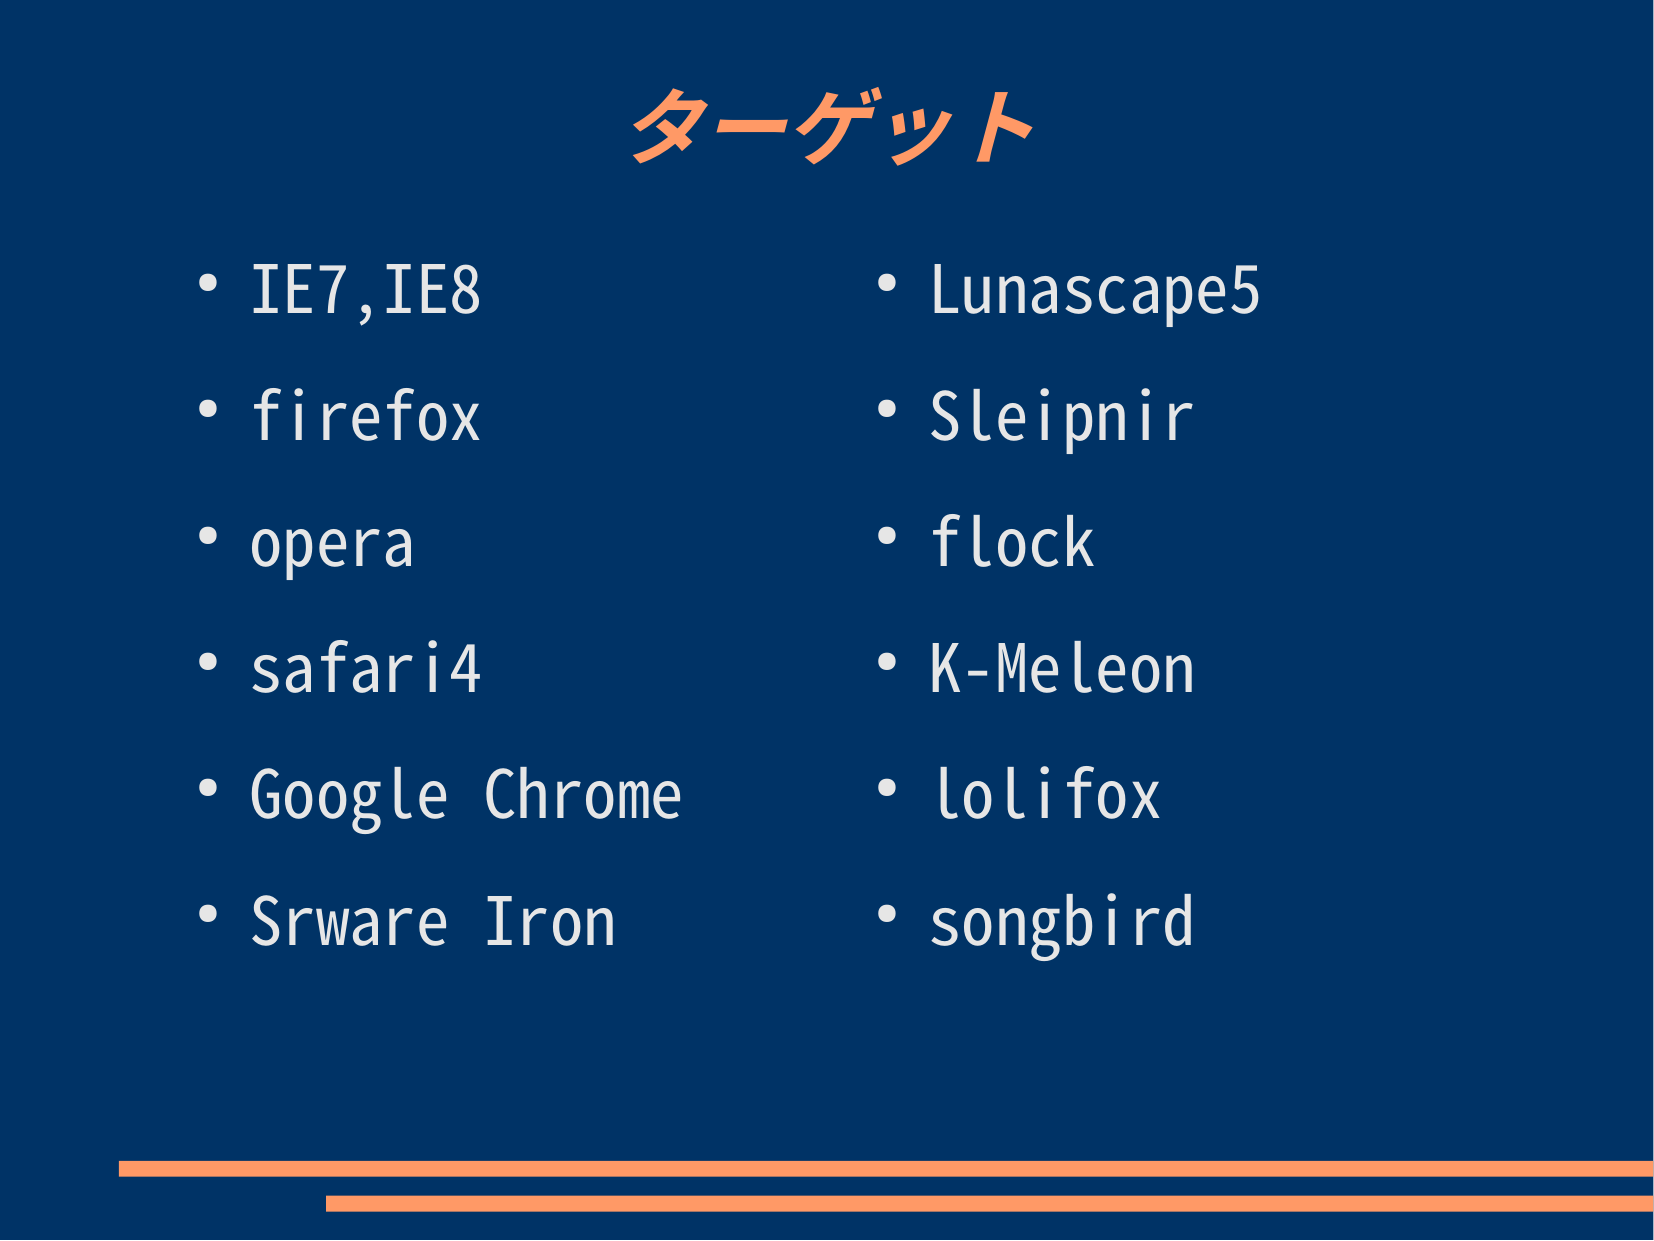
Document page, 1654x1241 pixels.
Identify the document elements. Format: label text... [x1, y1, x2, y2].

title ターゲット [121, 19, 1534, 227]
list Lunascape5 Sleipnir flock K-Meleon lolifox songbird [857, 236, 1536, 1018]
list IE7,IE8 firefox opera safari4 Google Chrome Srware Iron [178, 236, 857, 1018]
